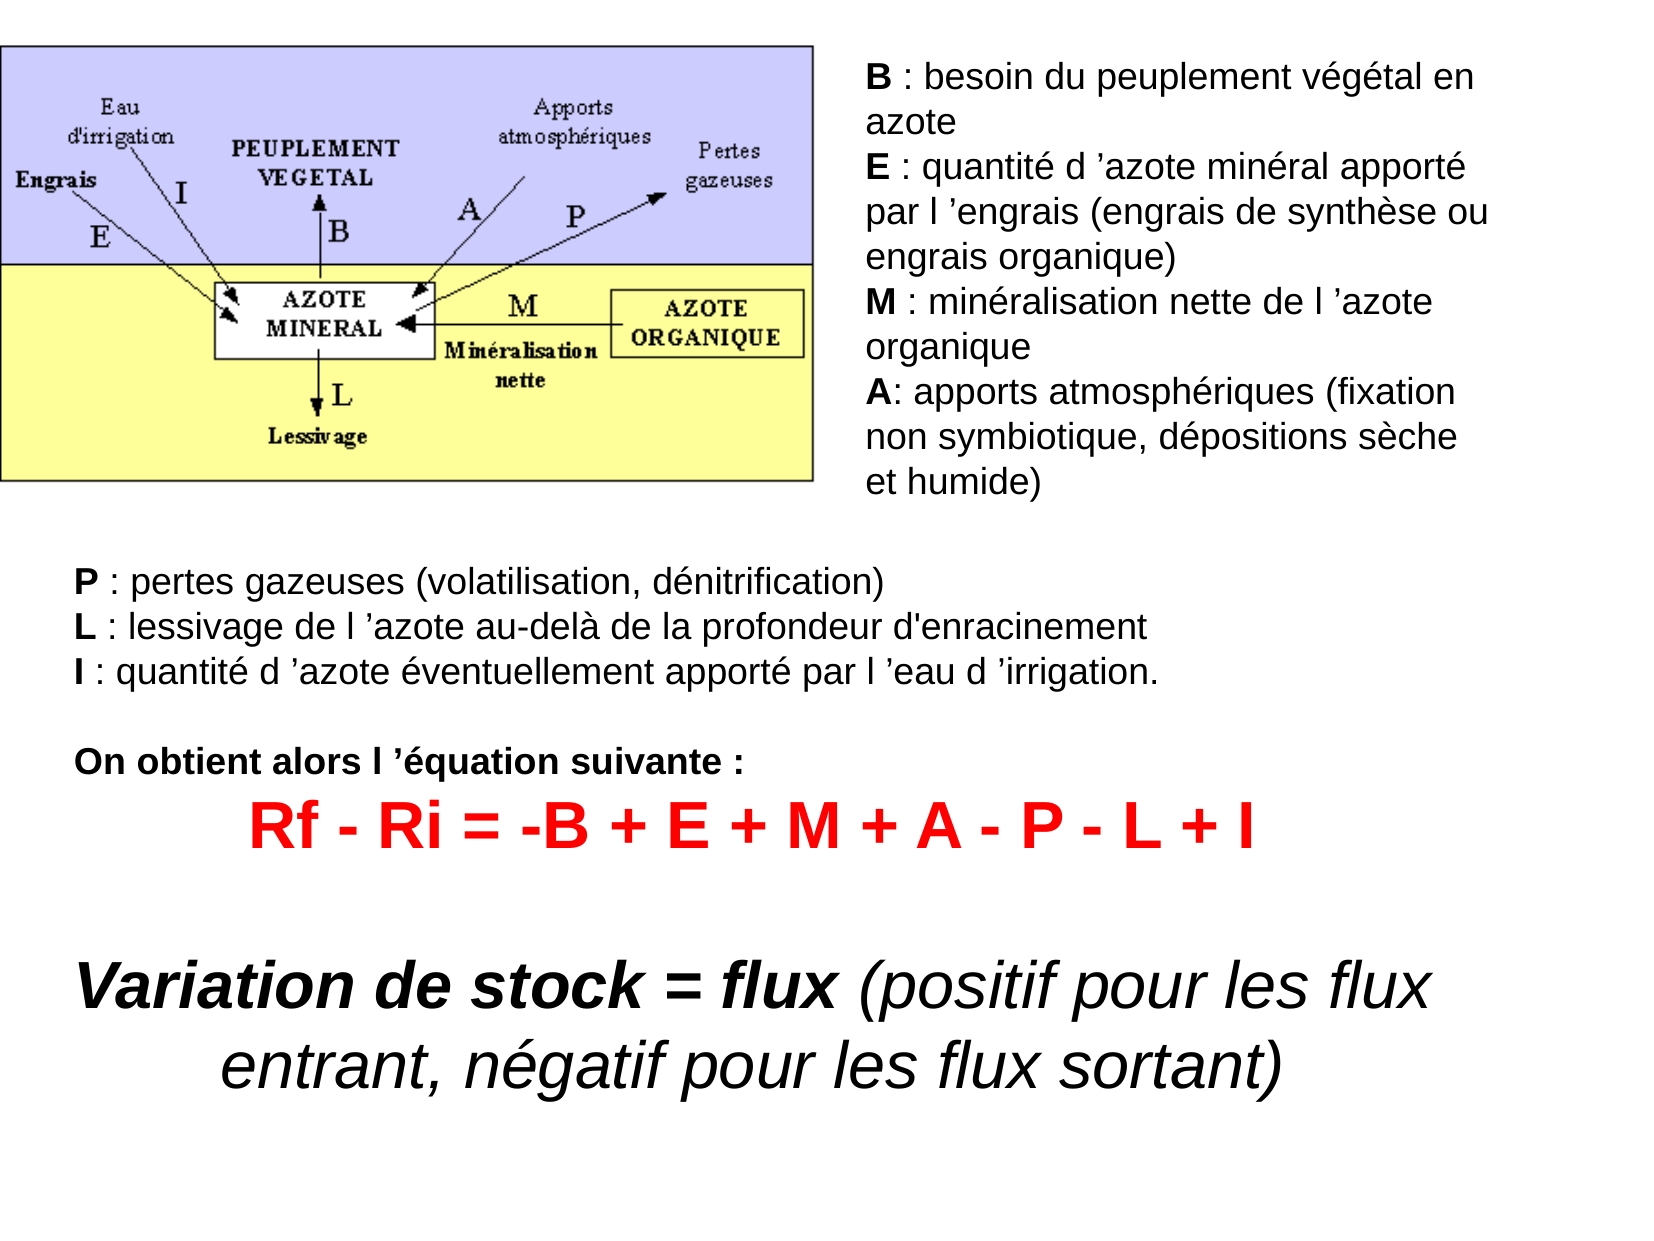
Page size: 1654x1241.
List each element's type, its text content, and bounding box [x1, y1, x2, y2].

text_box P : pertes gazeuses (volatilisation, dénitrification) L : lessivage de l ’azote au-delà de la profondeur d'enracinement I : quantité d ’azote éventuellement apporté par l ’eau d ’irrigation. On obtient alors l ’équation suivante : Rf - Ri = -B + E + M + A - P - L + I Variation de stock = flux (positif pour les flux entrant, négatif pour les flux sortant) [58, 549, 1465, 1110]
text_box B : besoin du peuplement végétal en azote E : quantité d ’azote minéral apporté par l ’engrais (engrais de synthèse ou engrais organique) M : minéralisation nette de l ’azote organique A: apports atmosphériques (fixation non symbiotique, dépositions sèche et humide) [850, 44, 1511, 510]
picture [0, 44, 816, 484]
